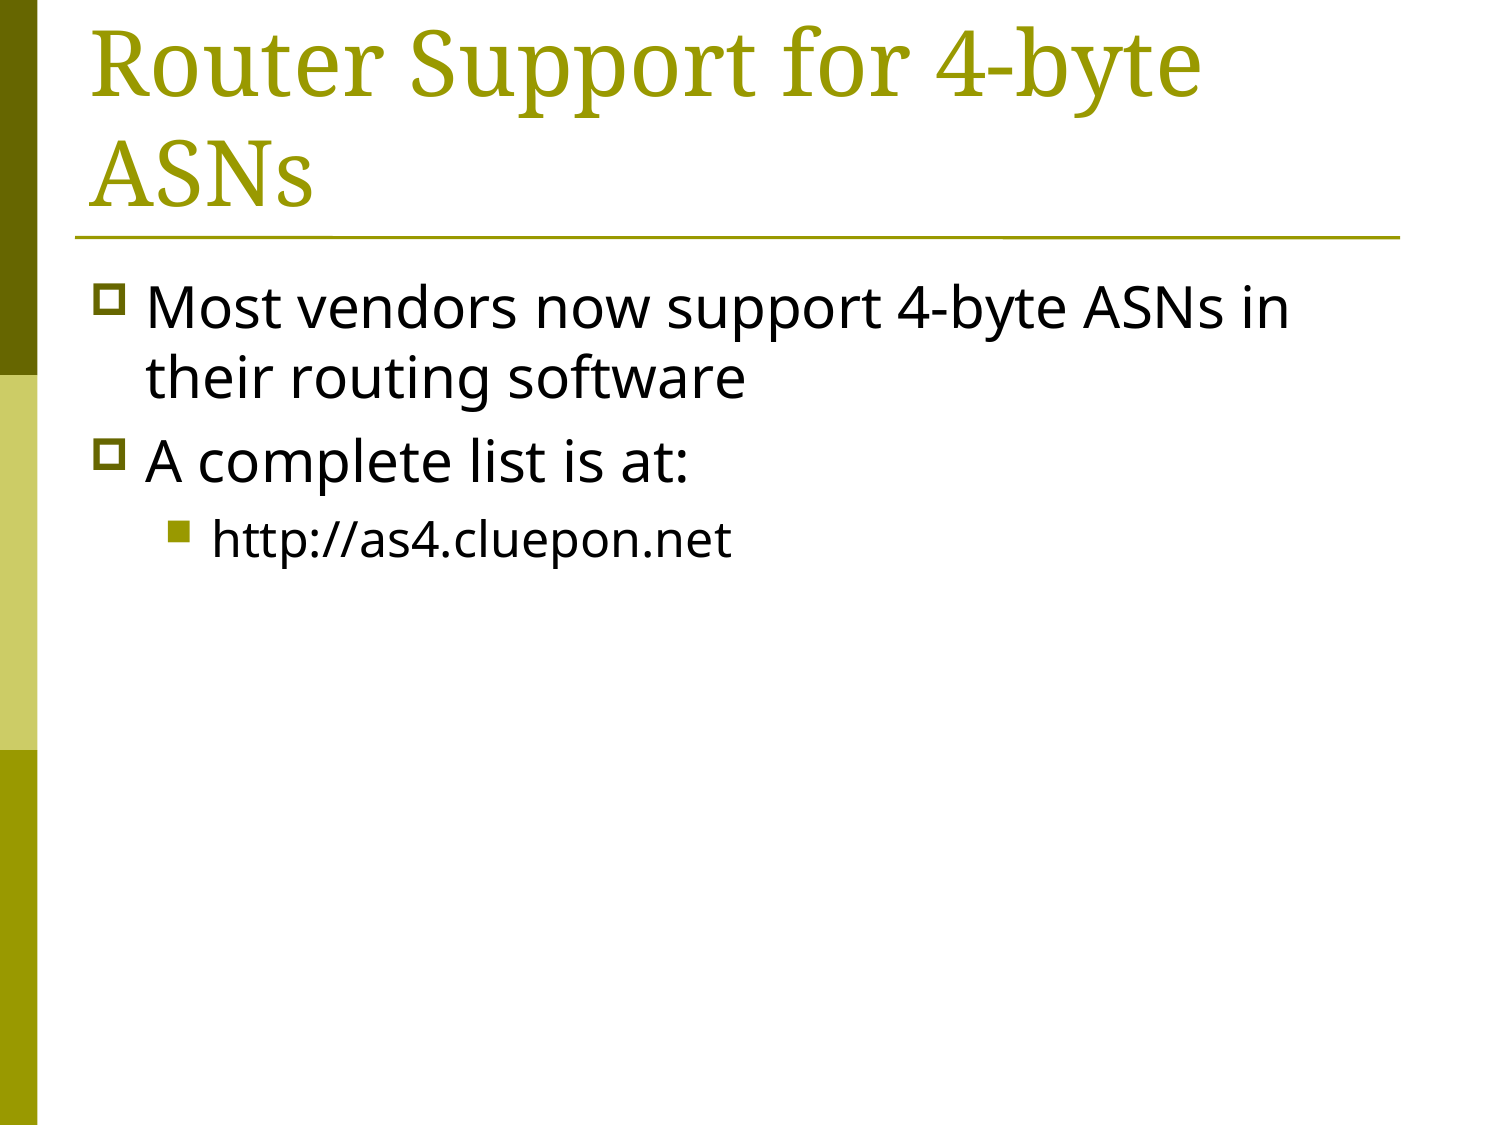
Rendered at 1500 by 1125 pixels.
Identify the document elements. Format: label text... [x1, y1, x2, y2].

list Most vendors now support 4-byte ASNs in their routing software A complete list is at: http://as4.cluepon.net [75, 262, 1426, 1006]
title Router Support for 4-byte ASNs [75, 0, 1426, 233]
